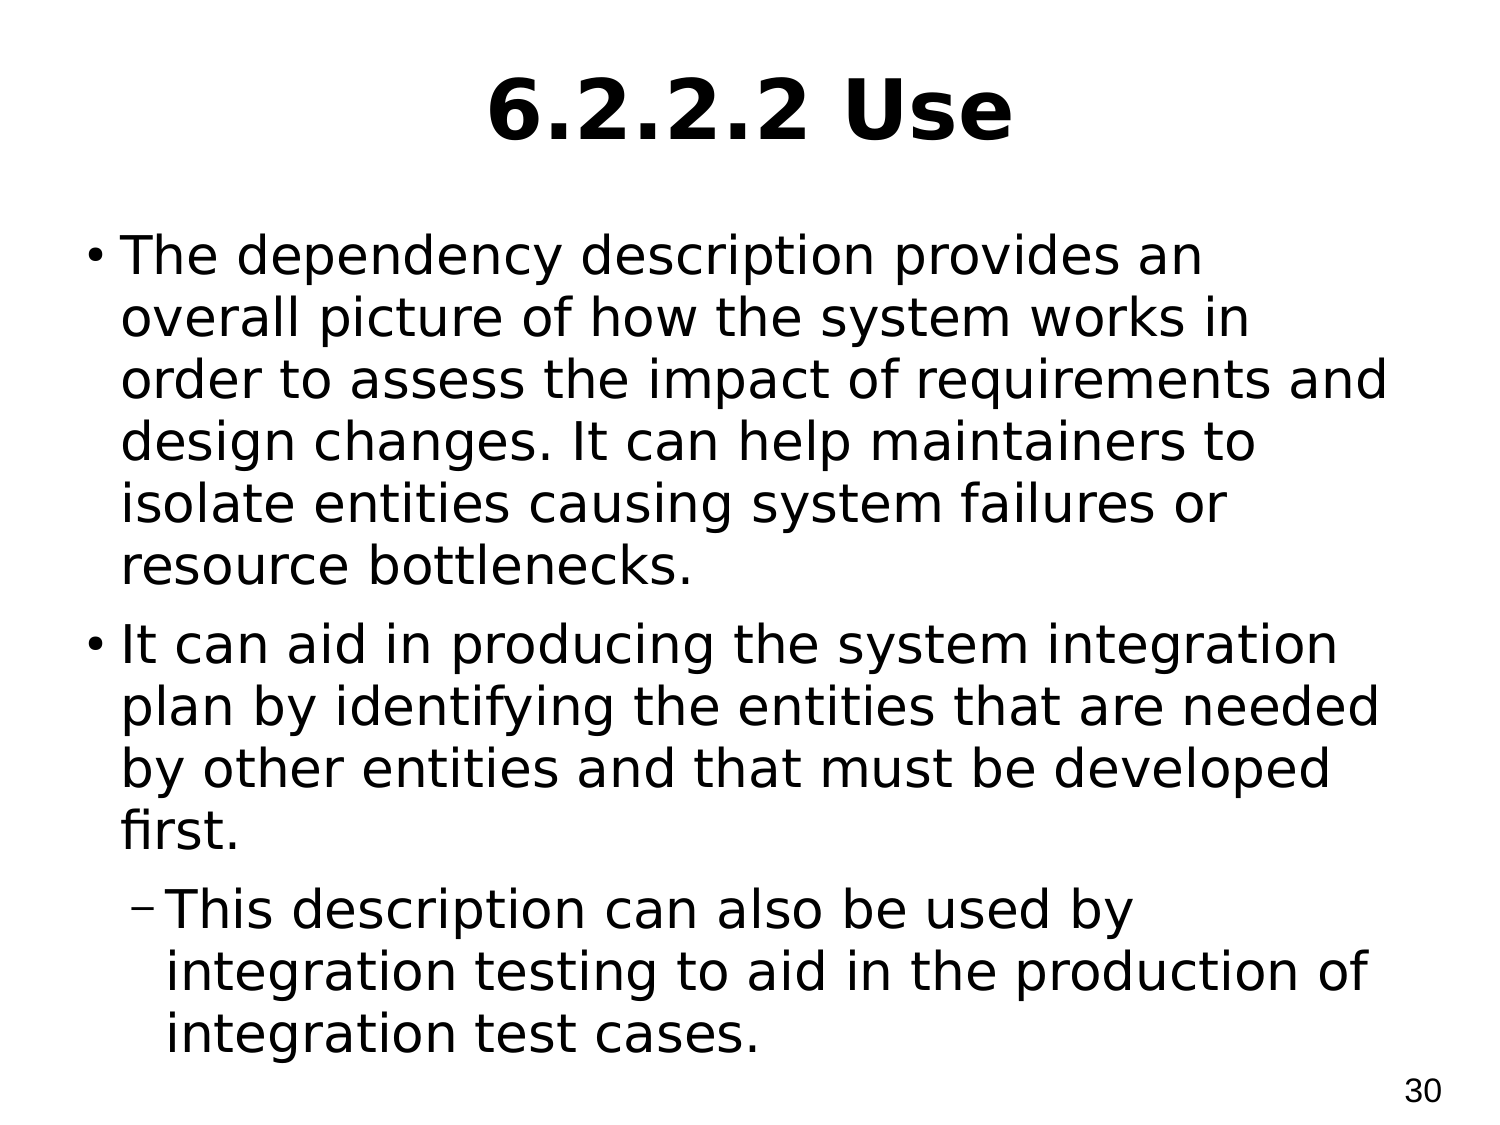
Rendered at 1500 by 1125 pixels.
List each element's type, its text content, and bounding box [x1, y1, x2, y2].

title 6.2.2.2 Use [75, 44, 1425, 177]
list The dependency description provides an overall picture of how the system works in order to assess the impact of requirements and design changes. It can help maintainers to isolate entities causing system failures or resource bottlenecks. It can aid in producing the system integration plan by identifying the entities that are needed by other entities and that must be developed first. This description can also be used by integration testing to aid in the production of integration test cases. [75, 224, 1395, 1075]
